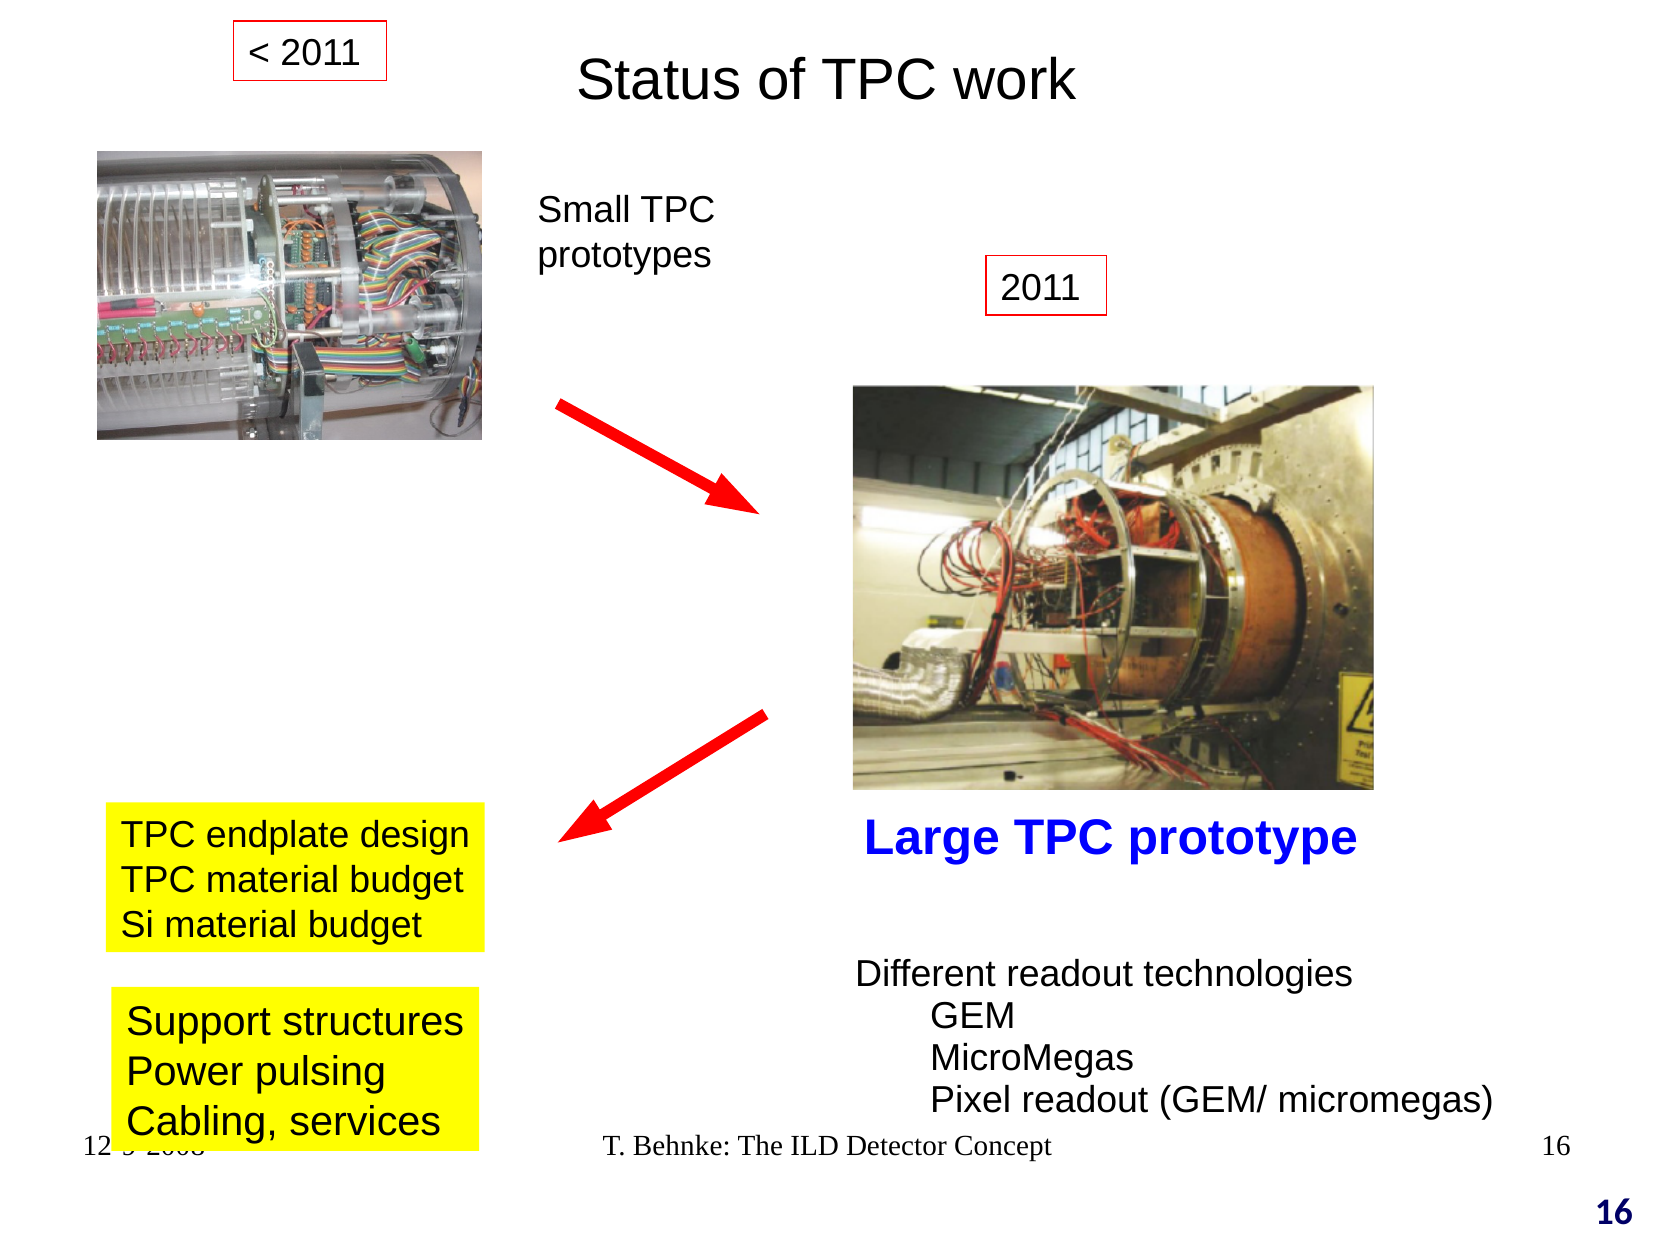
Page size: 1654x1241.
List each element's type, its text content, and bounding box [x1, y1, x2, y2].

text_box Small TPC prototypes [522, 184, 738, 283]
text_box Large TPC prototype [766, 797, 1470, 873]
picture [852, 384, 1374, 790]
text_box Support structures Power pulsing Cabling, services [111, 986, 480, 1151]
text_box 2011 [985, 255, 1107, 316]
picture [97, 184, 482, 440]
text_box Different readout technologies GEM MicroMegas Pixel readout (GEM/ micromegas) [840, 945, 1509, 1129]
text_box TPC endplate design TPC material budget Si material budget [105, 802, 485, 953]
slide_number <number> [1580, 1179, 1654, 1241]
title Status of TPC work [82, 0, 1571, 184]
